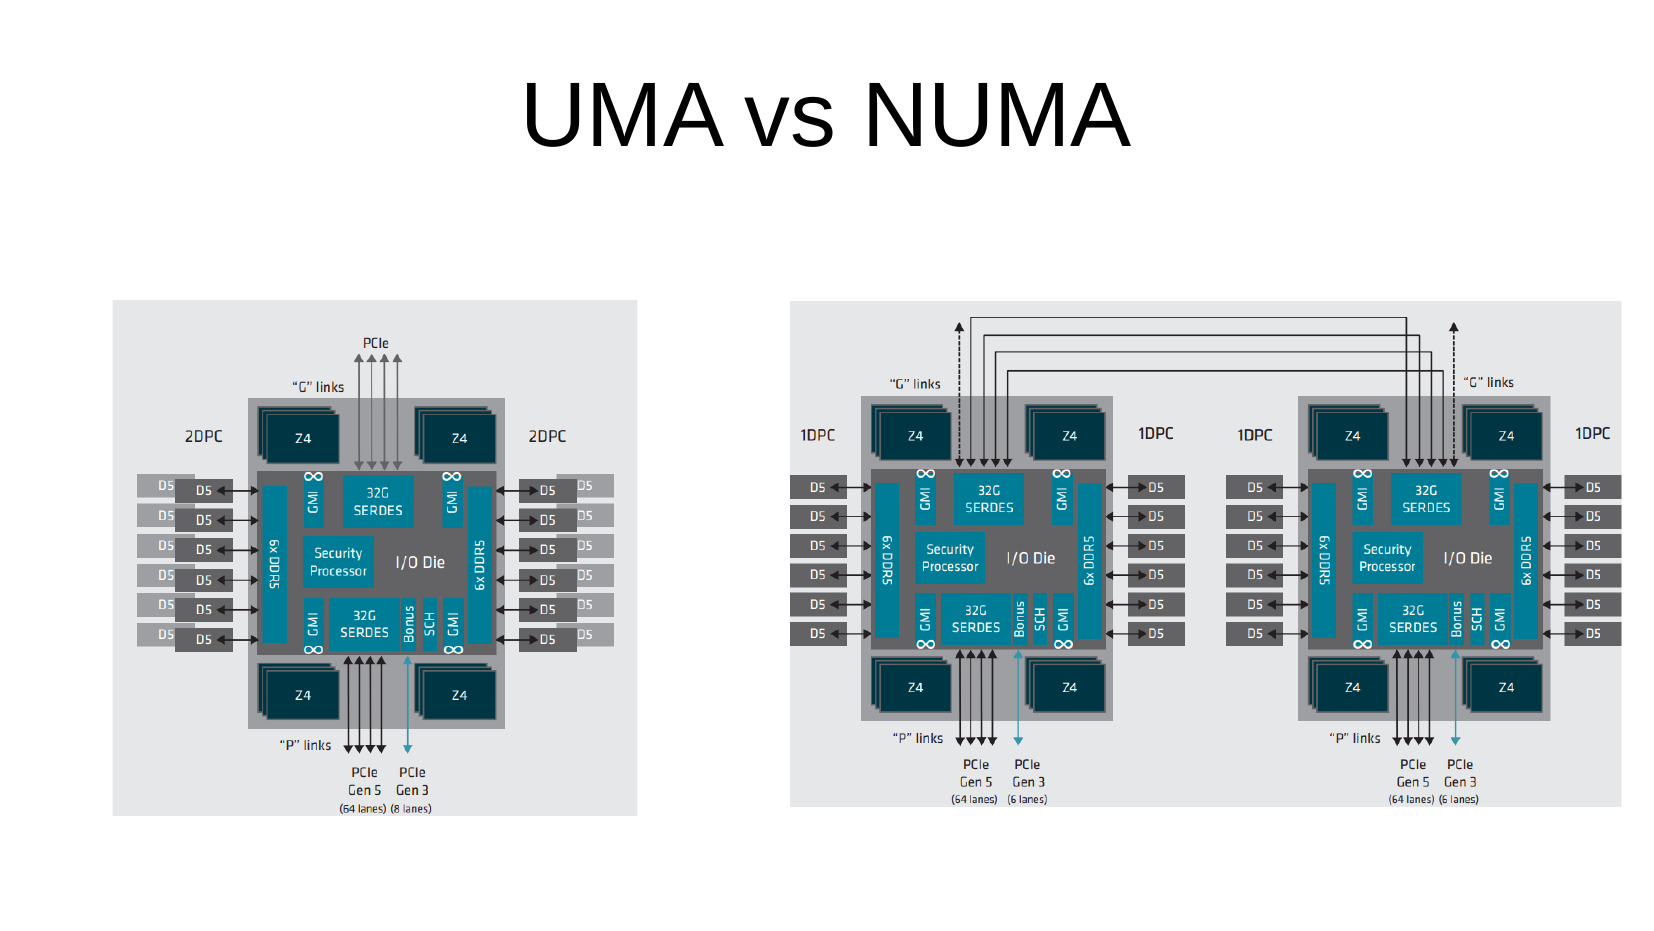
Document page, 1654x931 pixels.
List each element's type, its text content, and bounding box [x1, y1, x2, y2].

picture [787, 299, 1626, 810]
title UMA vs NUMA [82, 37, 1571, 193]
picture [112, 300, 638, 818]
